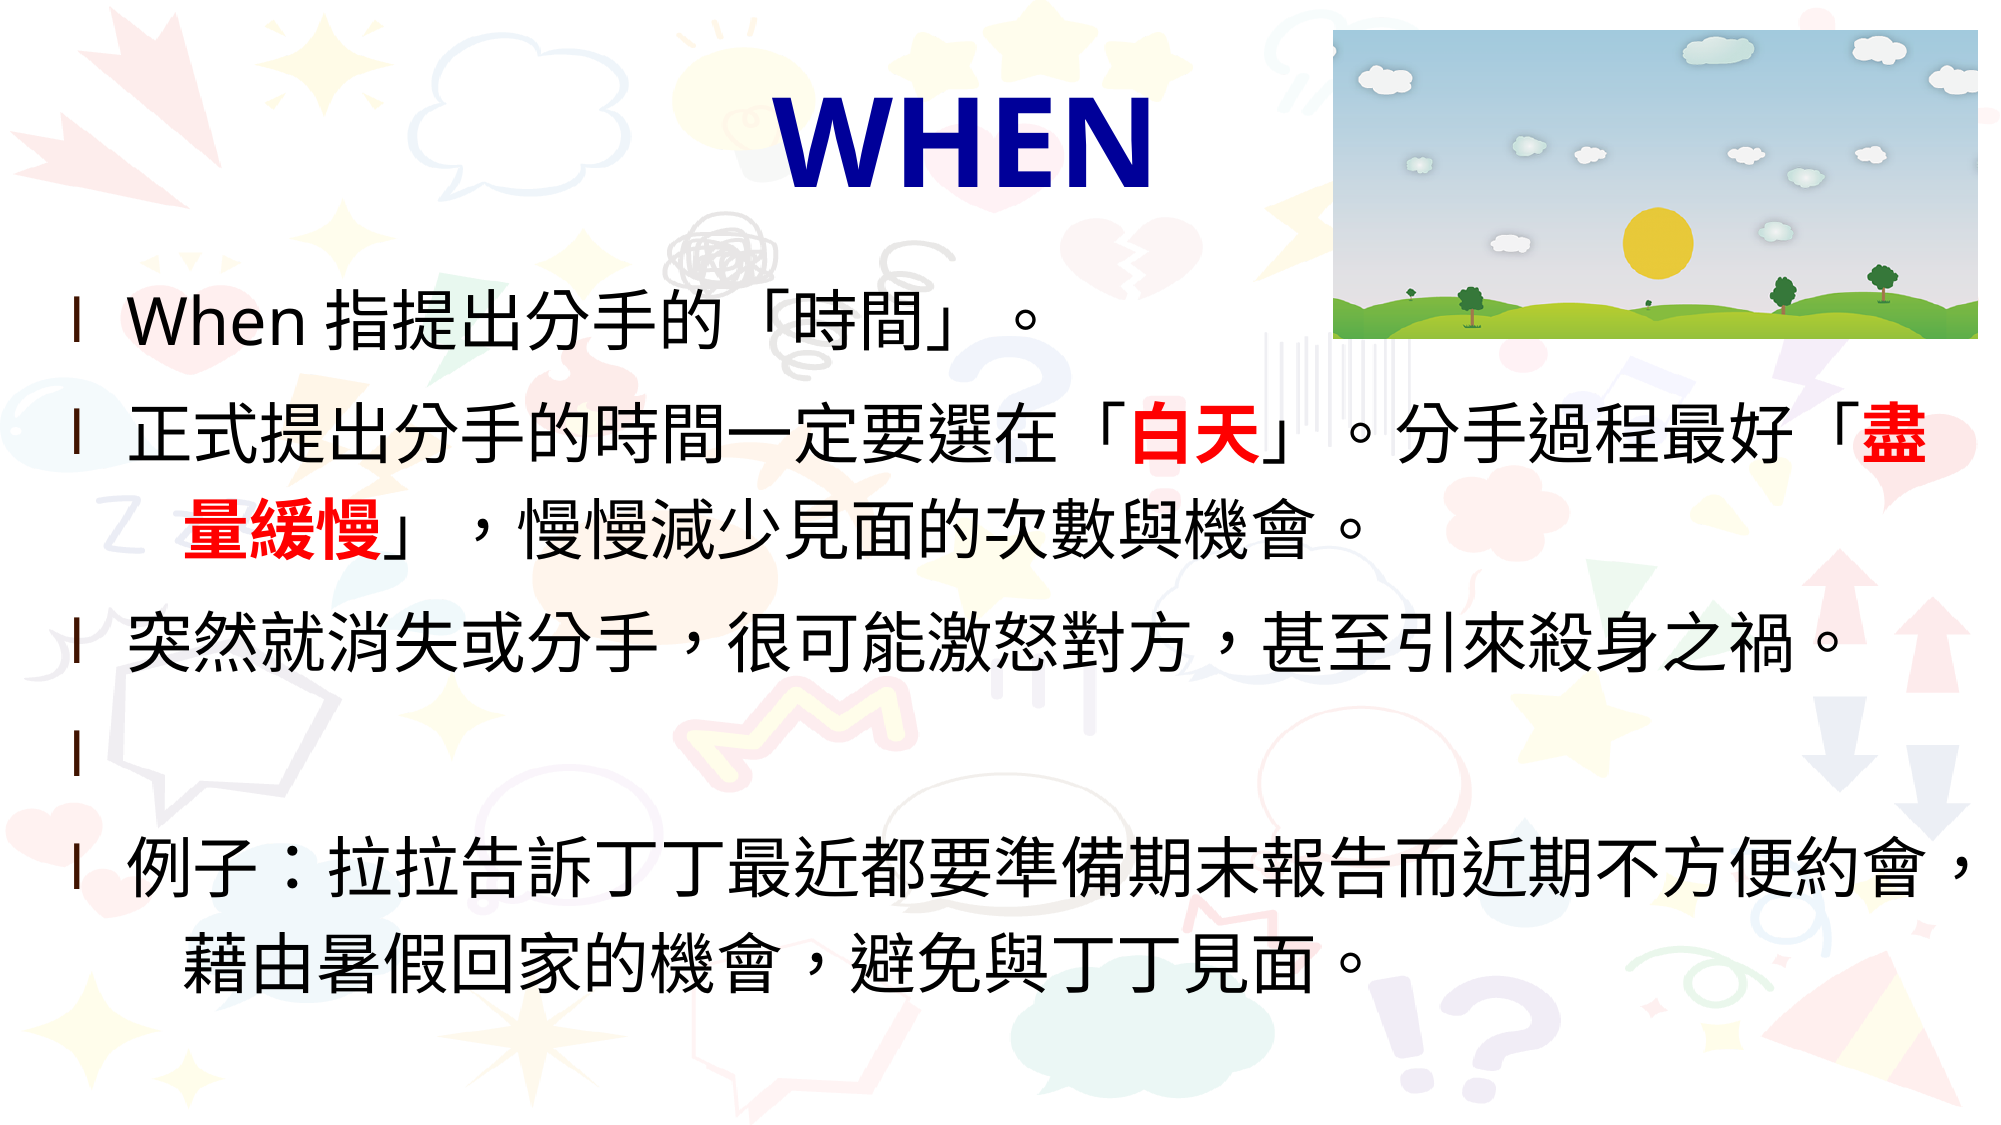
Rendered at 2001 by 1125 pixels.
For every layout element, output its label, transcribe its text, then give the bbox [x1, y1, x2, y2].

list When指提出分手的「時間」。 正式提出分手的時間一定要選在「白天」。分手過程最好「盡量緩慢」，慢慢減少見面的次數與機會。 突然就消失或分手，很可能激怒對方，甚至引來殺身之禍。 例子：拉拉告訴丁丁最近都要準備期末報告而近期不方便約會，藉由暑假回家的機會，避免與丁丁見面。 [55, 255, 1957, 1031]
text_box When [757, 55, 1176, 220]
picture [1333, 30, 1978, 339]
